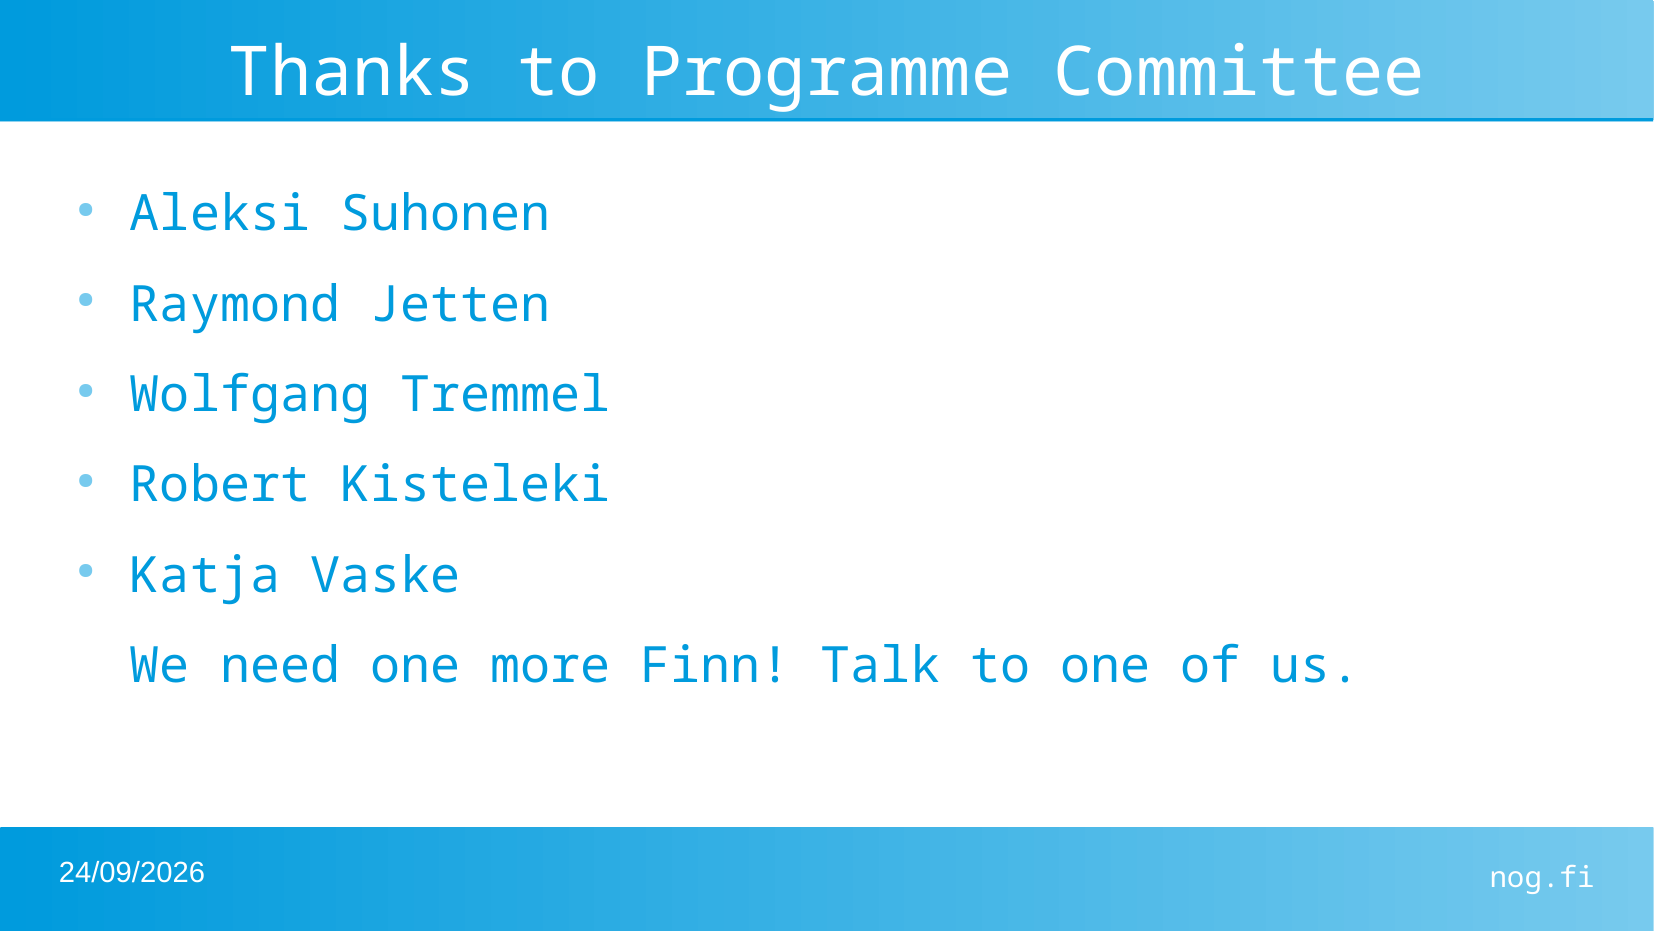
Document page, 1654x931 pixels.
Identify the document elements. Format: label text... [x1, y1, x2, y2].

list Aleksi Suhonen Raymond Jetten Wolfgang Tremmel Robert Kisteleki Katja Vaske We need one more Finn! Talk to one of us. [59, 177, 1595, 768]
title Thanks to Programme Committee [59, 26, 1595, 112]
